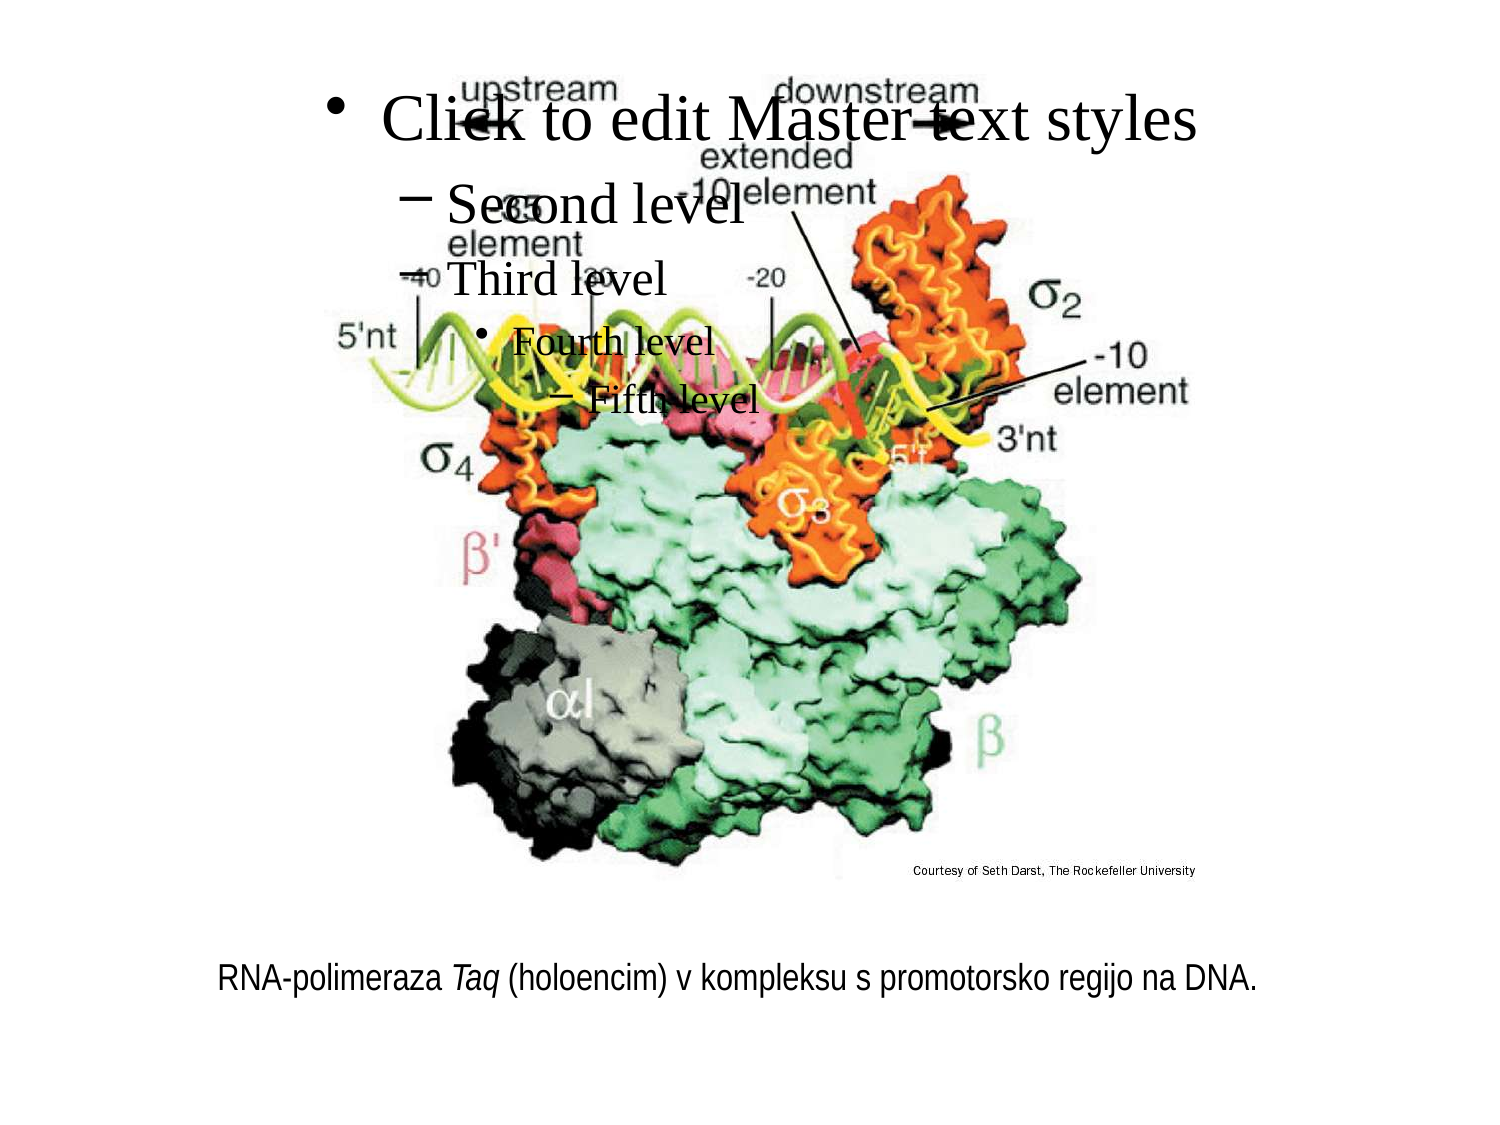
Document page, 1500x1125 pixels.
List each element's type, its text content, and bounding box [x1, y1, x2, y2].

picture [324, 66, 1200, 882]
title RNA-polimeraza Taq (holoencim) v kompleksu s promotorsko regijo na DNA. [100, 928, 1376, 1024]
